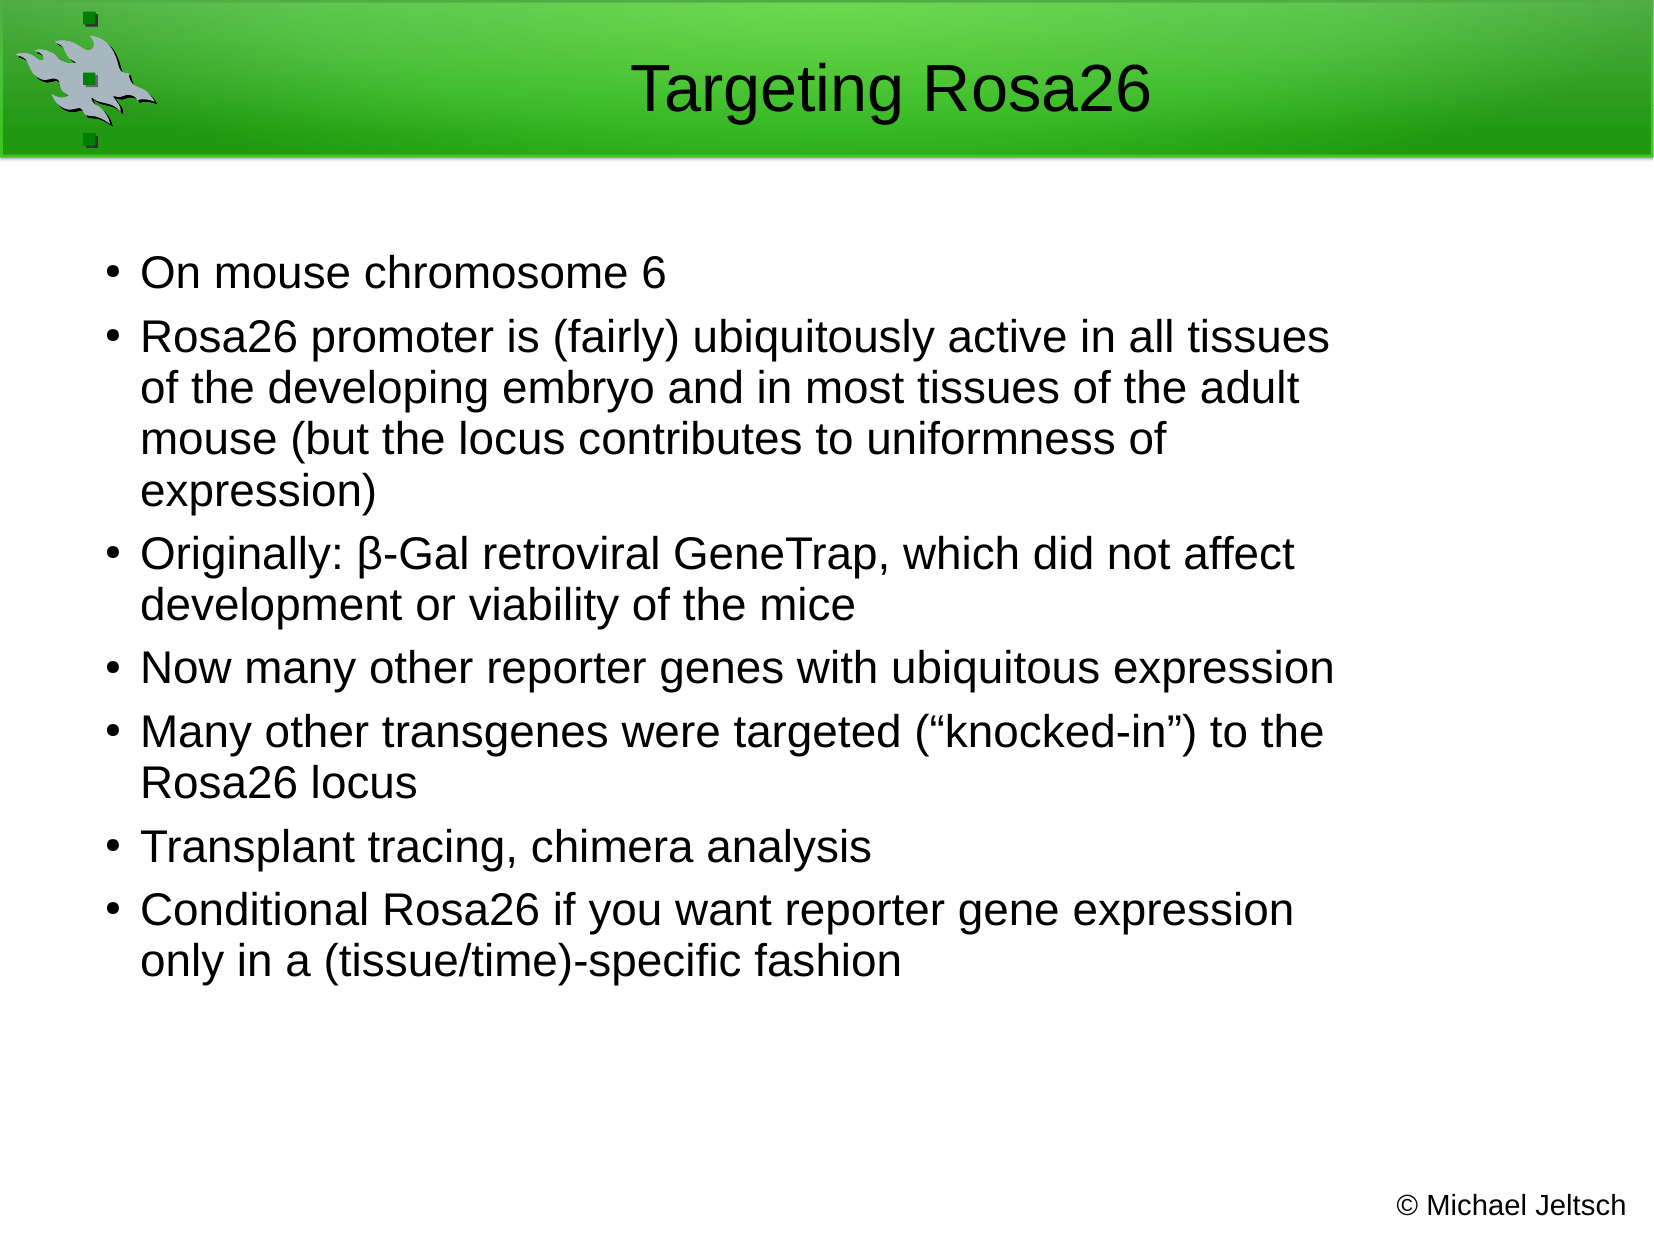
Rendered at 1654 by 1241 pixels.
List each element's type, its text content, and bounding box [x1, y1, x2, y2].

title Targeting Rosa26 [212, 17, 1571, 160]
text_box On mouse chromosome 6 Rosa26 promoter is (fairly) ubiquitously active in all tissues of the developing embryo and in most tissues of the adult mouse (but the locus contributes to uniformness of expression) Originally: β-Gal retroviral GeneTrap, which did not affect development or viability of the mice Now many other reporter genes with ubiquitous expression Many other transgenes were targeted (“knocked-in”) to the Rosa26 locus Transplant tracing, chimera analysis Conditional Rosa26 if you want reporter gene expression only in a (tissue/time)-specific fashion [90, 240, 1381, 994]
